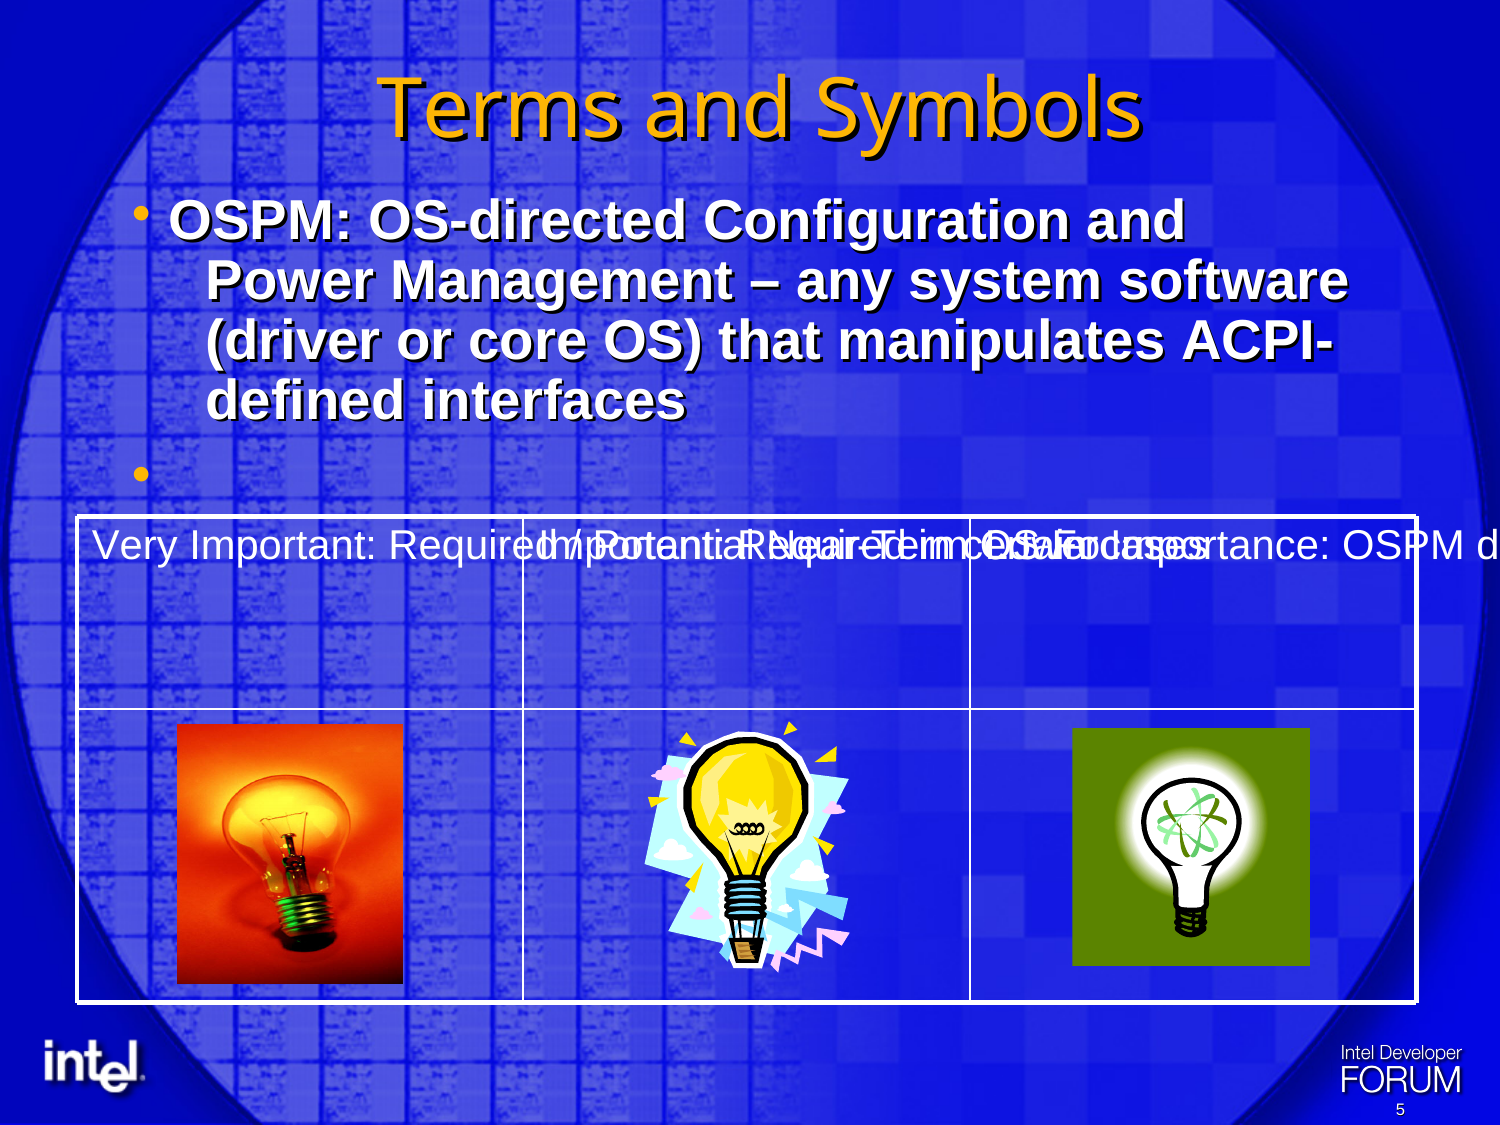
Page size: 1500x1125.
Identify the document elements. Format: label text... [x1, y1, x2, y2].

picture [0, 0, 1500, 1125]
text_box Lower Importance: OSPM development may be needed [971, 519, 1414, 708]
text_box Important: Required in certain cases [524, 519, 969, 708]
text_box Very Important: Required / Potential Near-Term OS Focus [79, 519, 522, 708]
